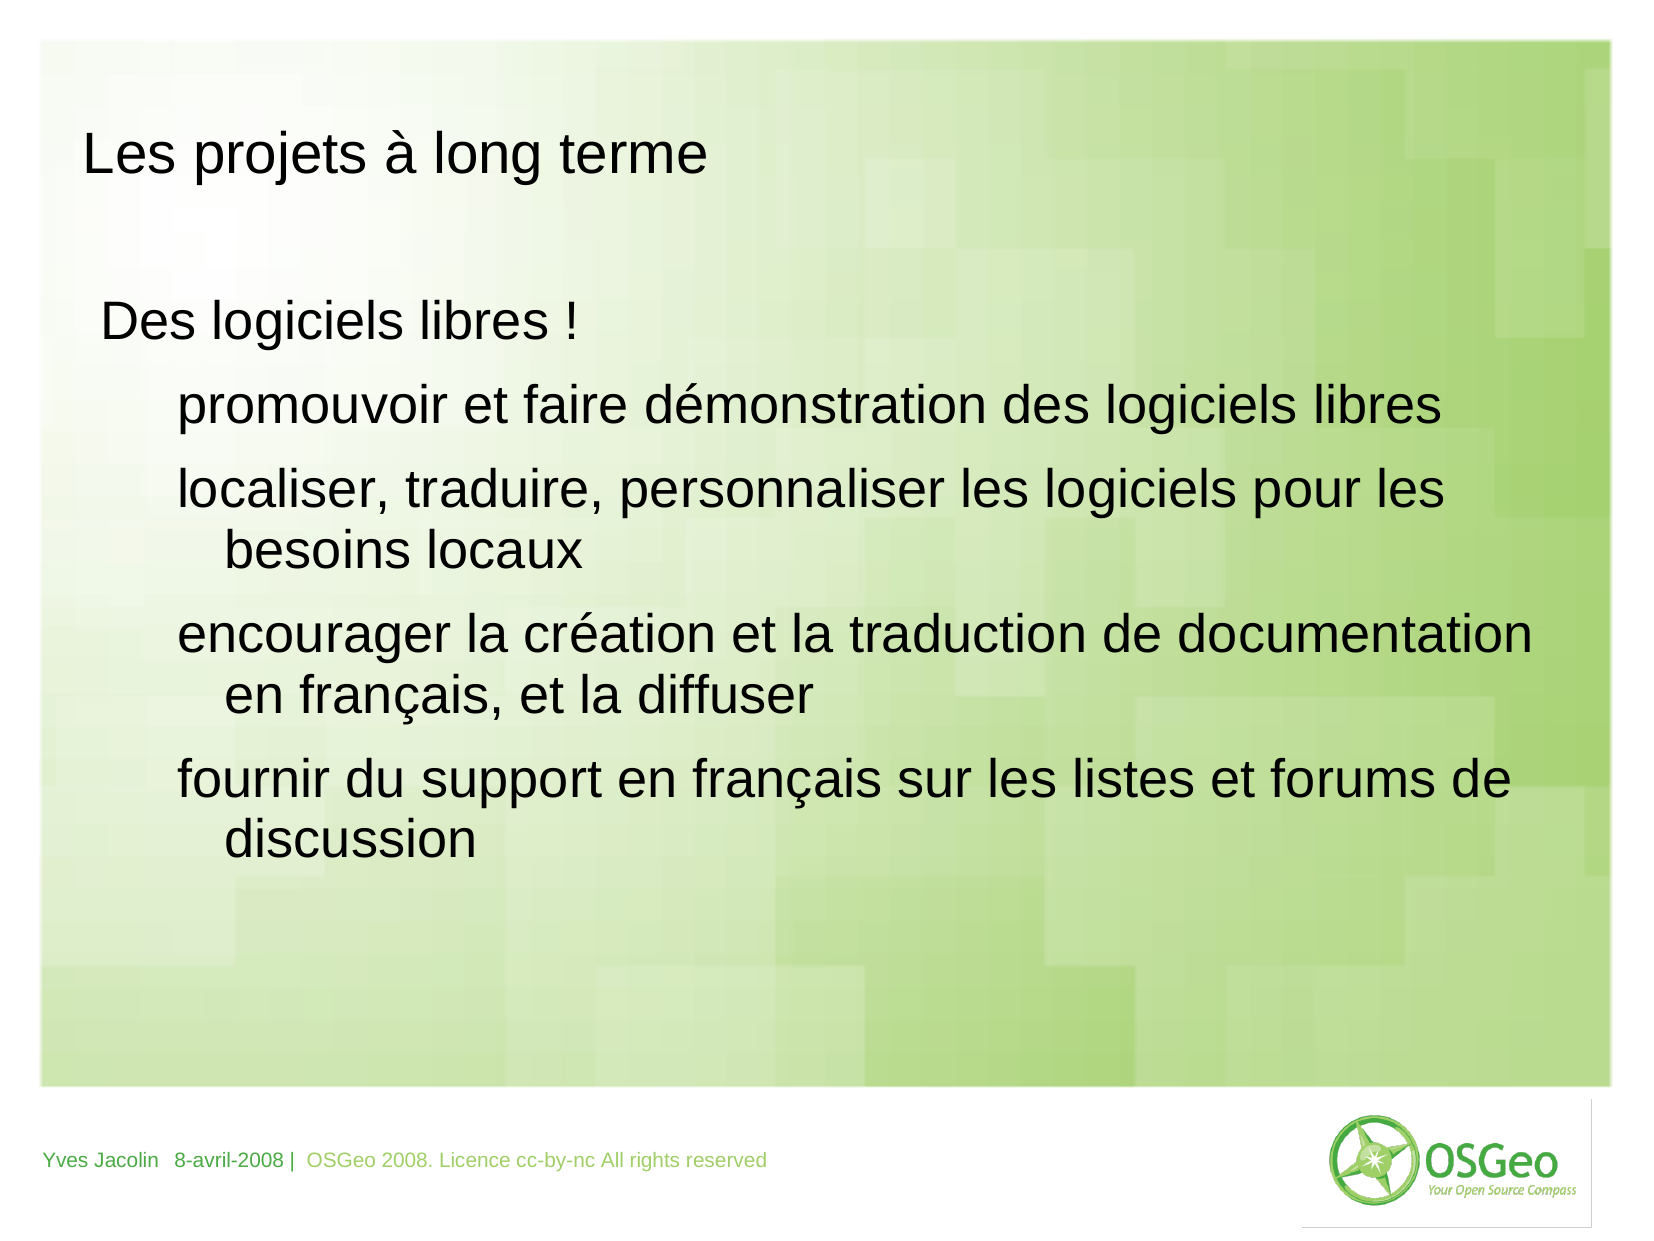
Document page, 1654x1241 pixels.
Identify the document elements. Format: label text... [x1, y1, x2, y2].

picture [0, 1, 1654, 1239]
list Des logiciels libres ! promouvoir et faire démonstration des logiciels libres localiser, traduire, personnaliser les logiciels pour les besoins locaux encourager la création et la traduction de documentation en français, et la diffuser fournir du support en français sur les listes et forums de discussion [82, 290, 1571, 1094]
title Les projets à long terme [82, 56, 1571, 250]
